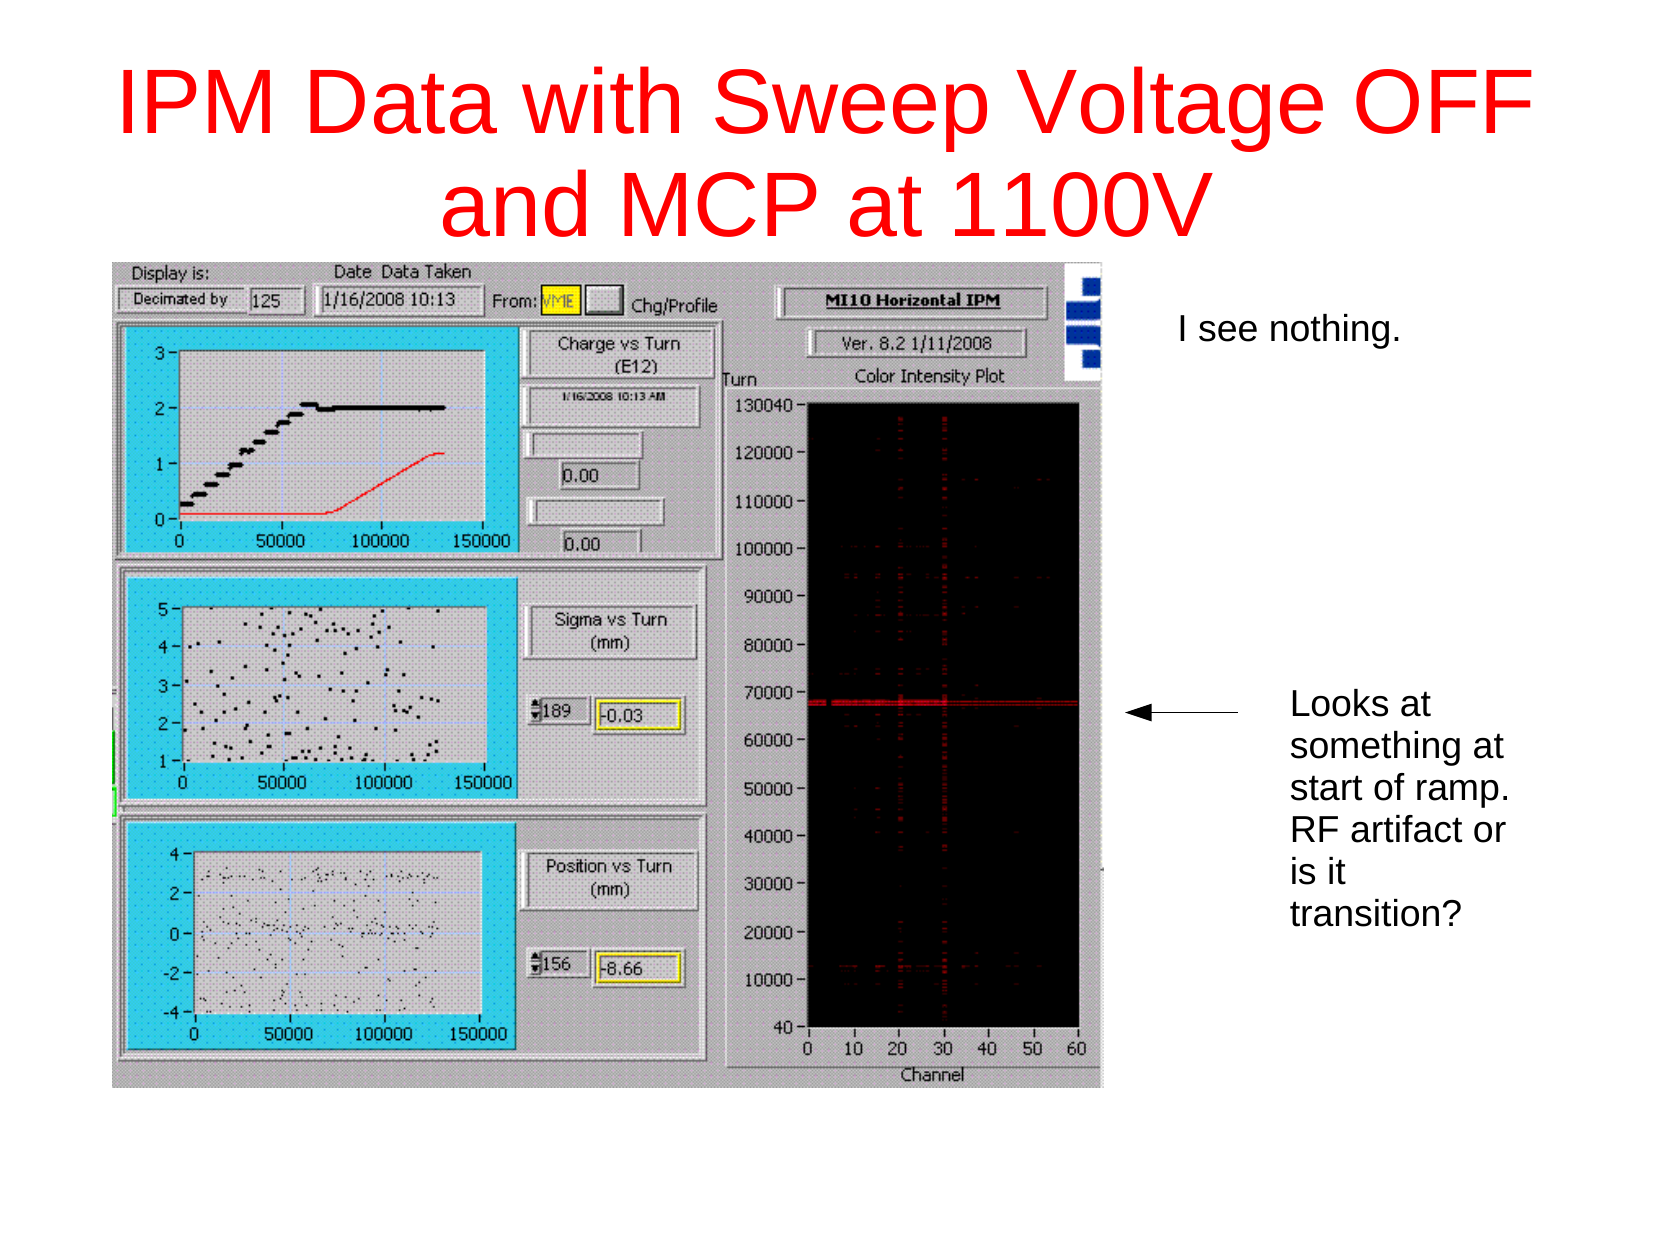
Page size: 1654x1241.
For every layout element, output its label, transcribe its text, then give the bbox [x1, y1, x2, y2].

title IPM Data with Sweep Voltage OFF and MCP at 1100V [82, 50, 1571, 256]
text_box Looks at something at start of ramp. RF artifact or is it transition? [1275, 675, 1538, 942]
text_box I see nothing. [1162, 300, 1501, 357]
picture [112, 262, 1104, 1088]
